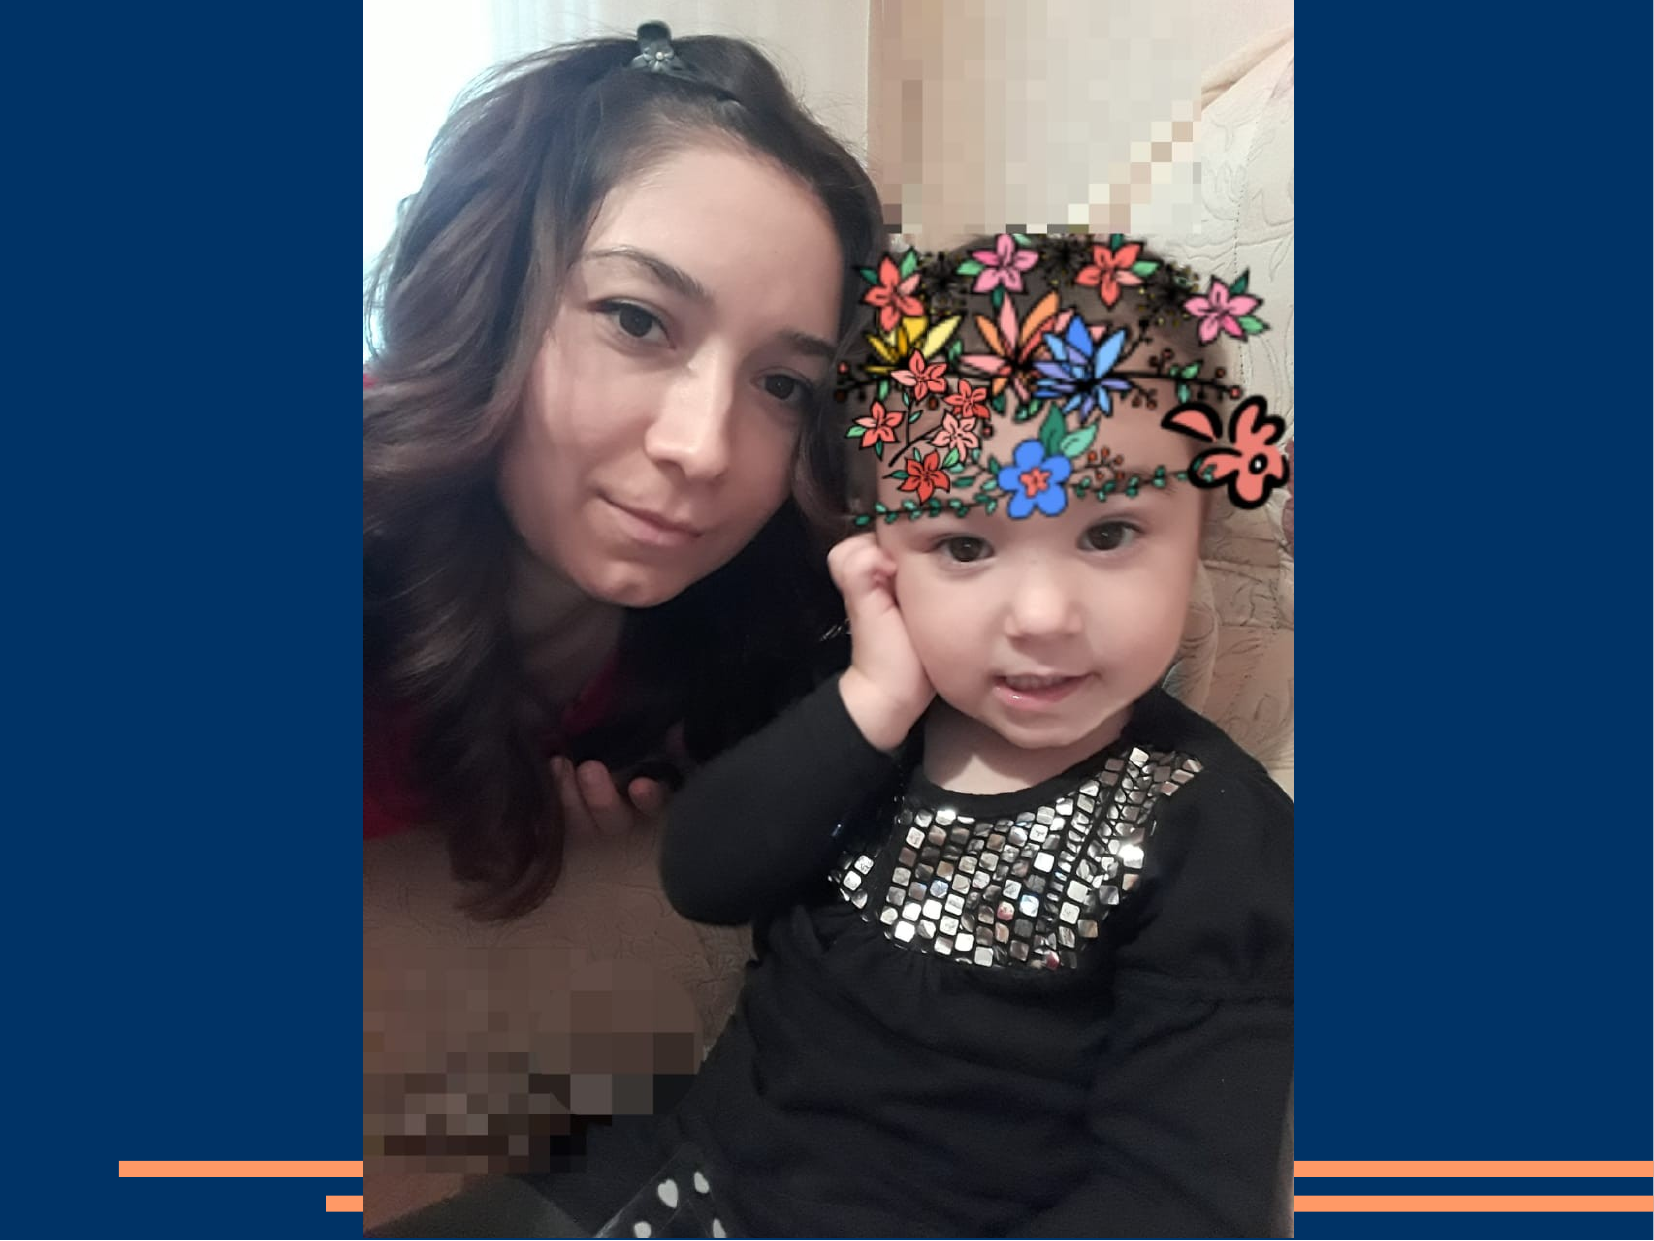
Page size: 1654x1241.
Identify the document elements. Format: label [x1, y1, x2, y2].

picture [363, 0, 1294, 1238]
